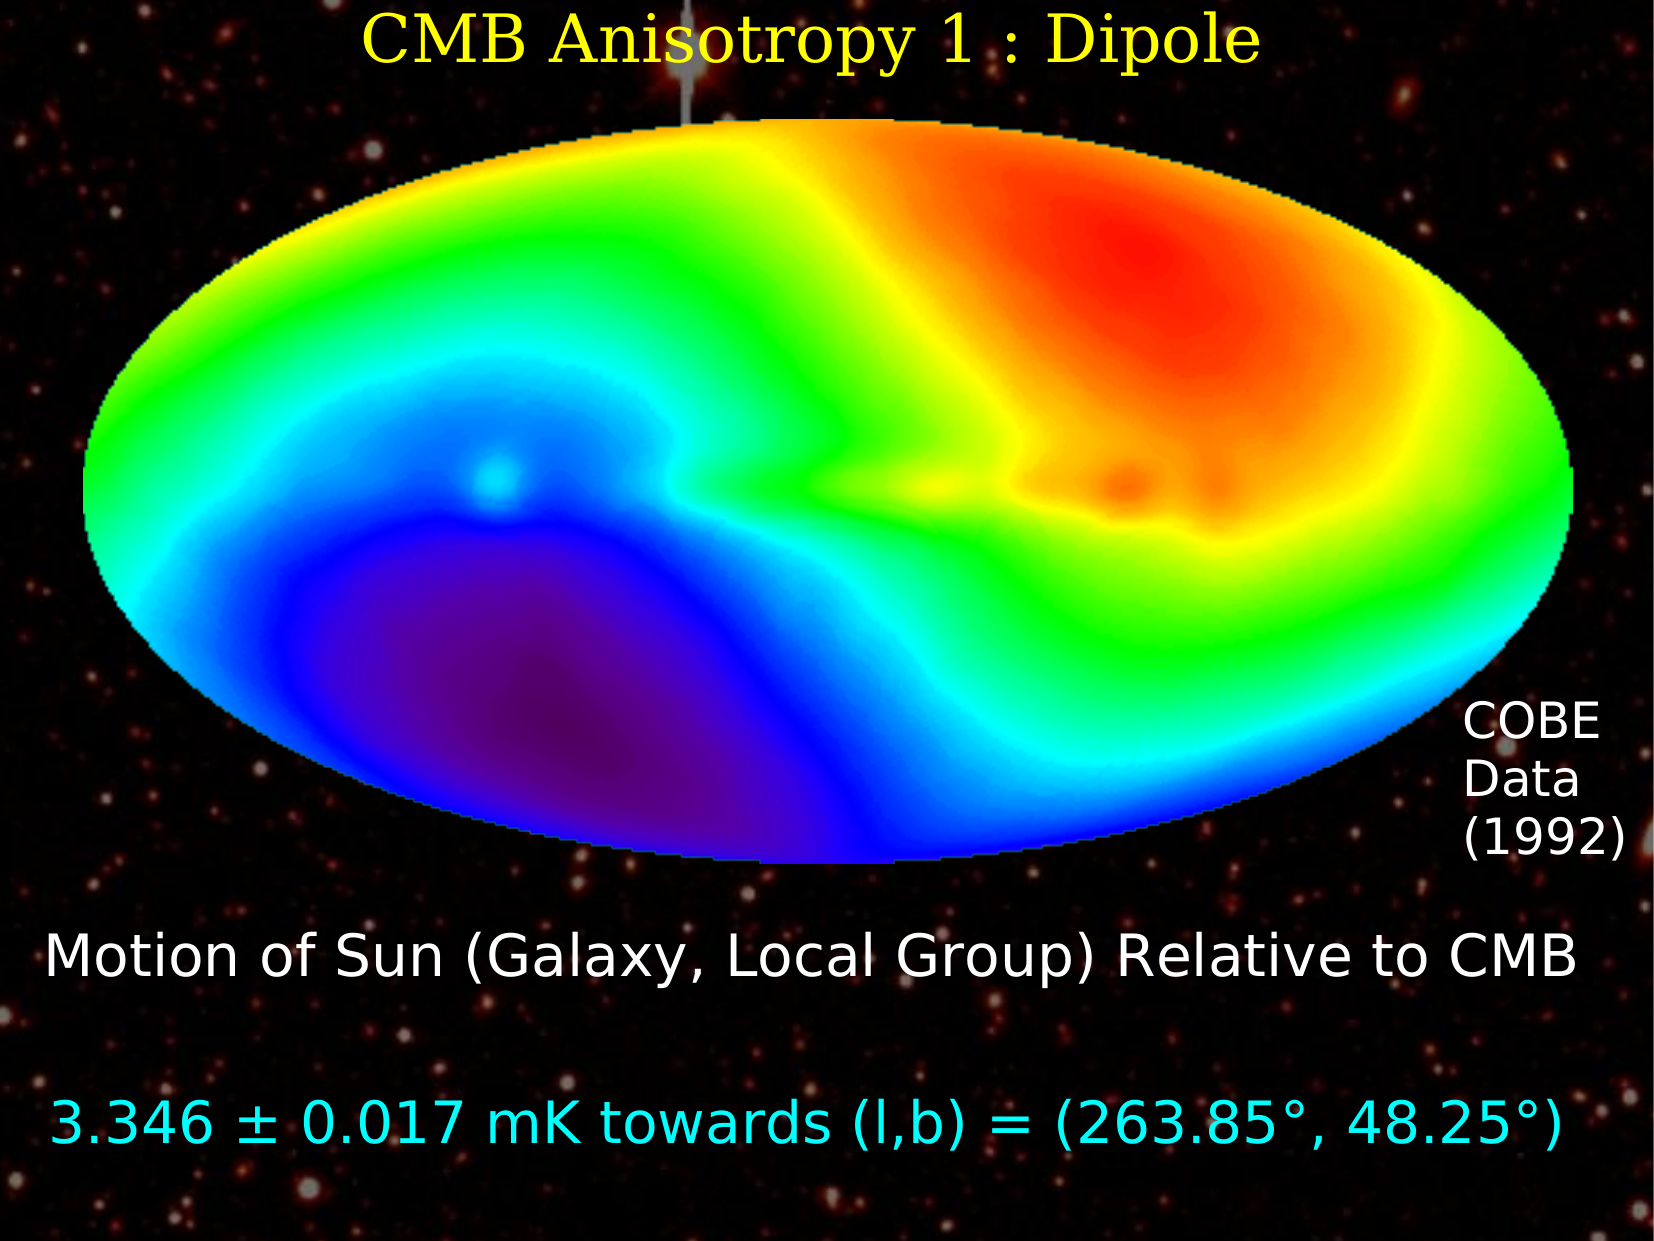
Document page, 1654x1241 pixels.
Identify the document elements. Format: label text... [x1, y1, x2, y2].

text_box COBE Data (1992) [1462, 691, 1629, 867]
text_box Motion of Sun (Galaxy, Local Group) Relative to CMB [43, 922, 1581, 997]
text_box CMB Anisotropy 1 : Dipole [360, 0, 1264, 94]
picture [0, 0, 1654, 1241]
text_box 3.346 ± 0.017 mK towards (l,b) = (263.85°, 48.25°) [48, 1089, 1605, 1164]
